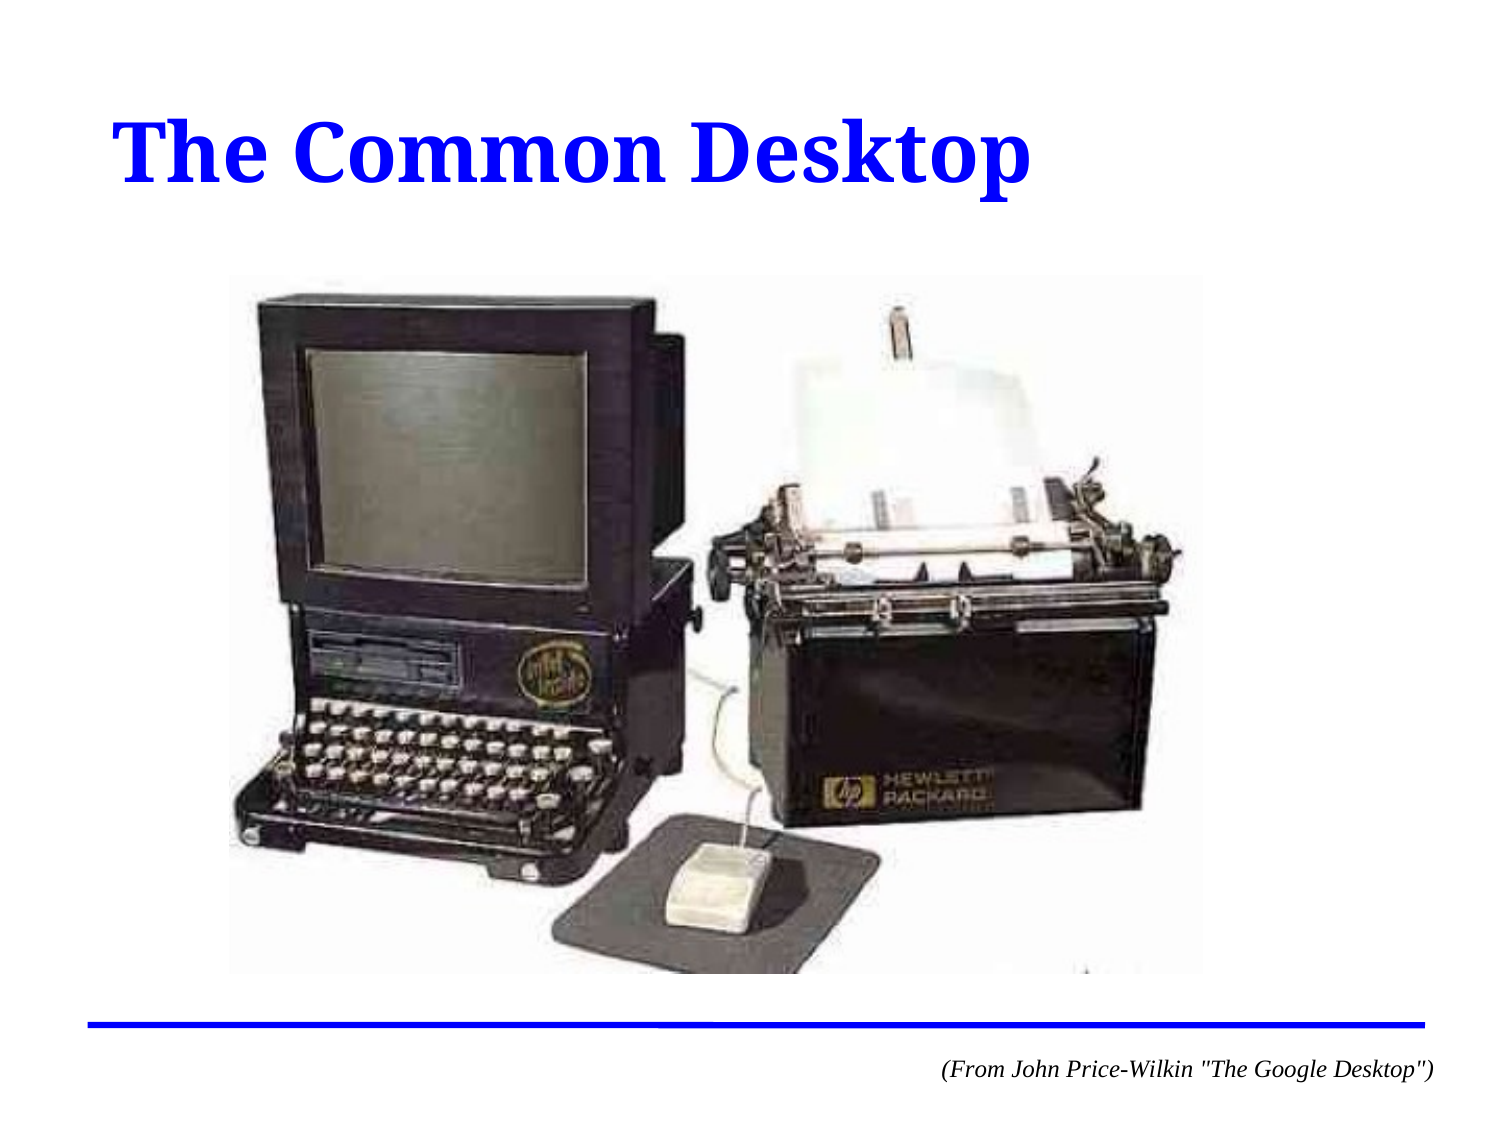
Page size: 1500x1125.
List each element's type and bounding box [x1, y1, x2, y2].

picture [229, 275, 1203, 974]
